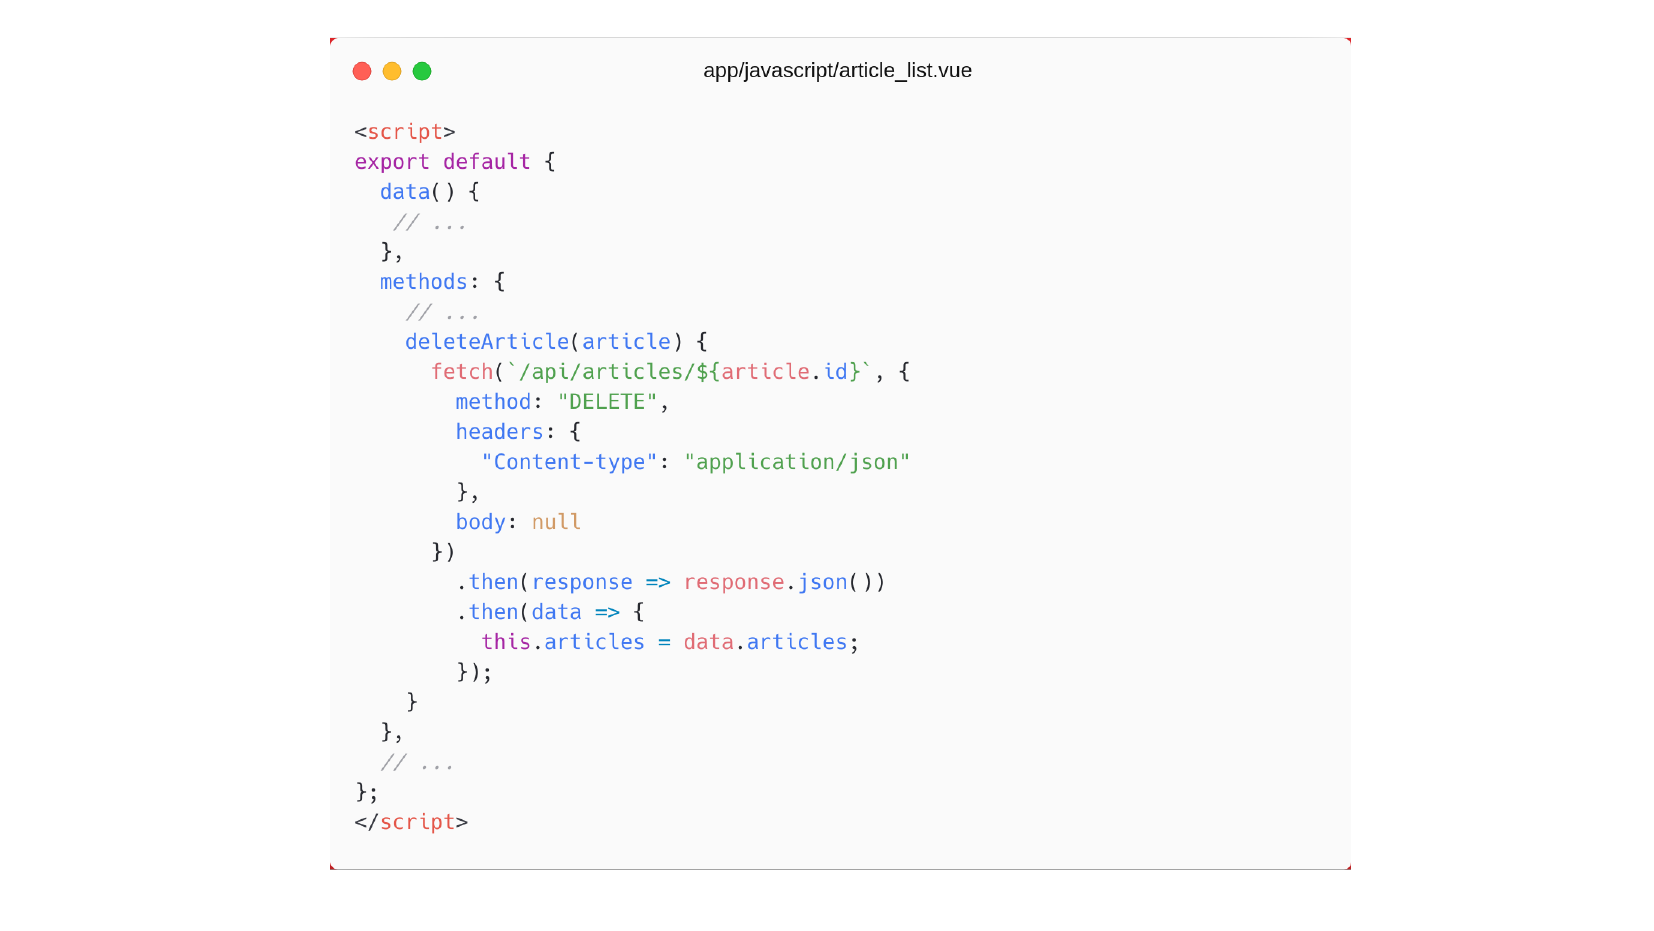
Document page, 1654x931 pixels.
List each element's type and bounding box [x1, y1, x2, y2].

picture [330, 37, 1351, 871]
